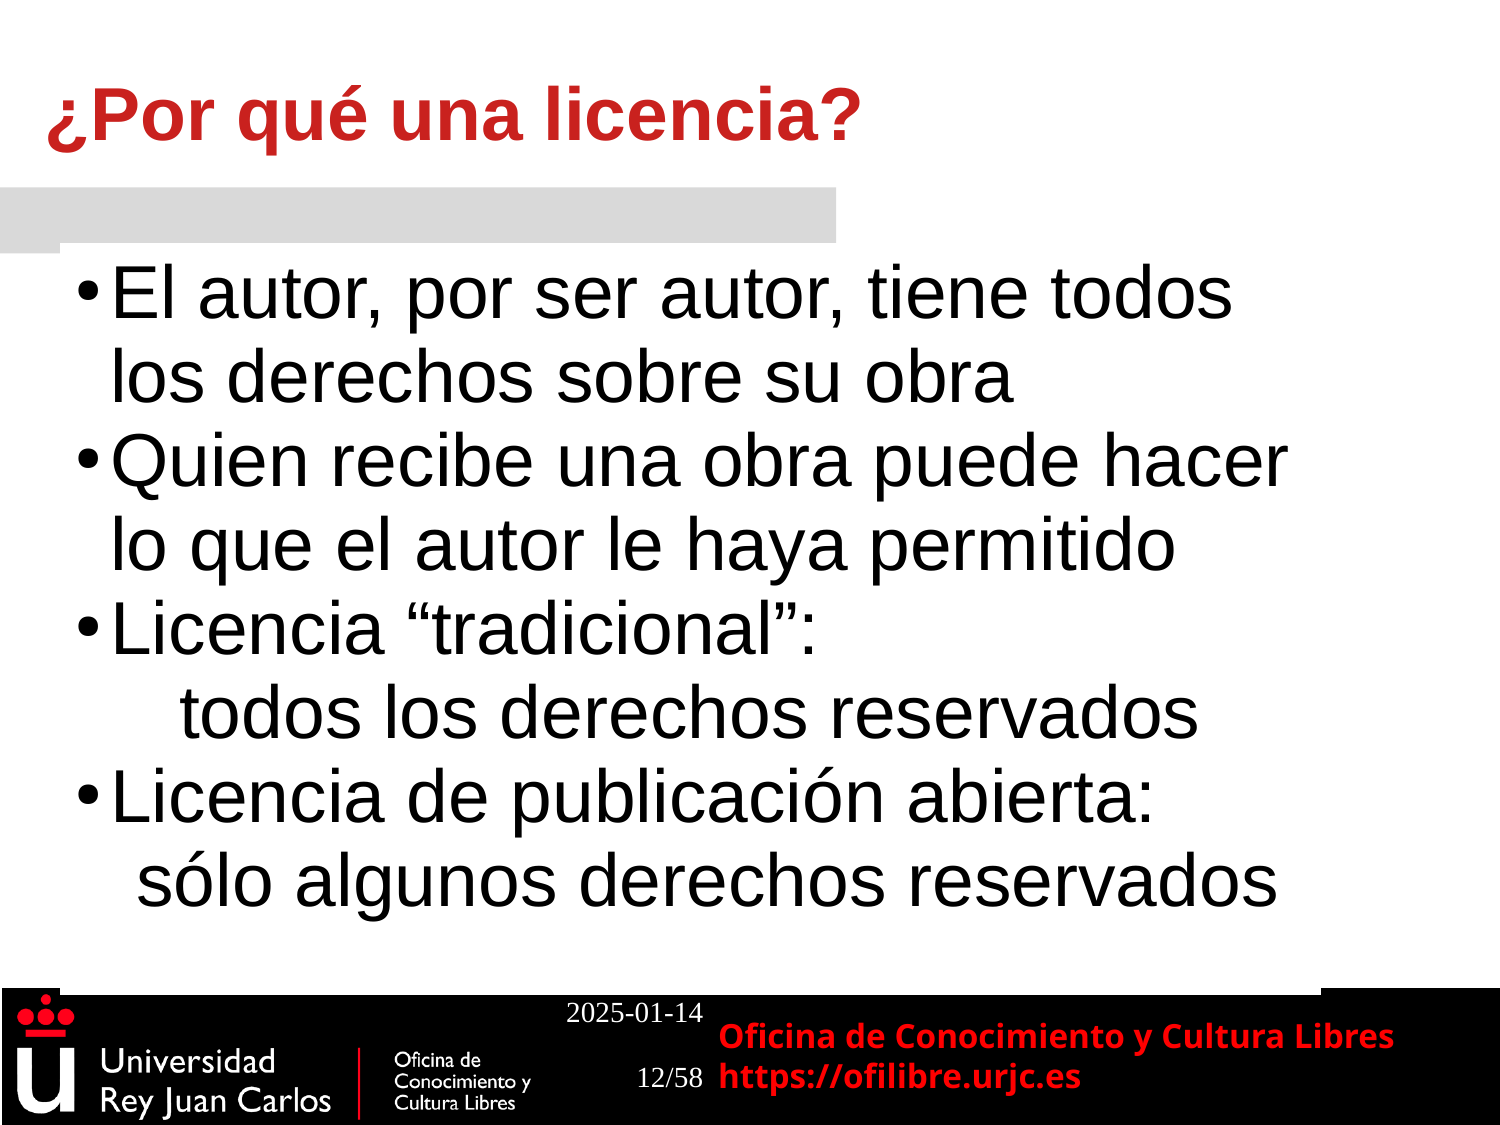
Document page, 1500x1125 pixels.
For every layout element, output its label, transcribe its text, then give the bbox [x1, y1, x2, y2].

text_box ¿Por qué una licencia? [30, 64, 1306, 248]
text_box El autor, por ser autor, tiene todos los derechos sobre su obra Quien recibe una obra puede hacer lo que el autor le haya permitido Licencia “tradicional”: todos los derechos reservados Licencia de publicación abierta: sólo algunos derechos reservados [60, 243, 1321, 995]
picture [17, 994, 531, 1120]
title [75, 7, 1425, 196]
